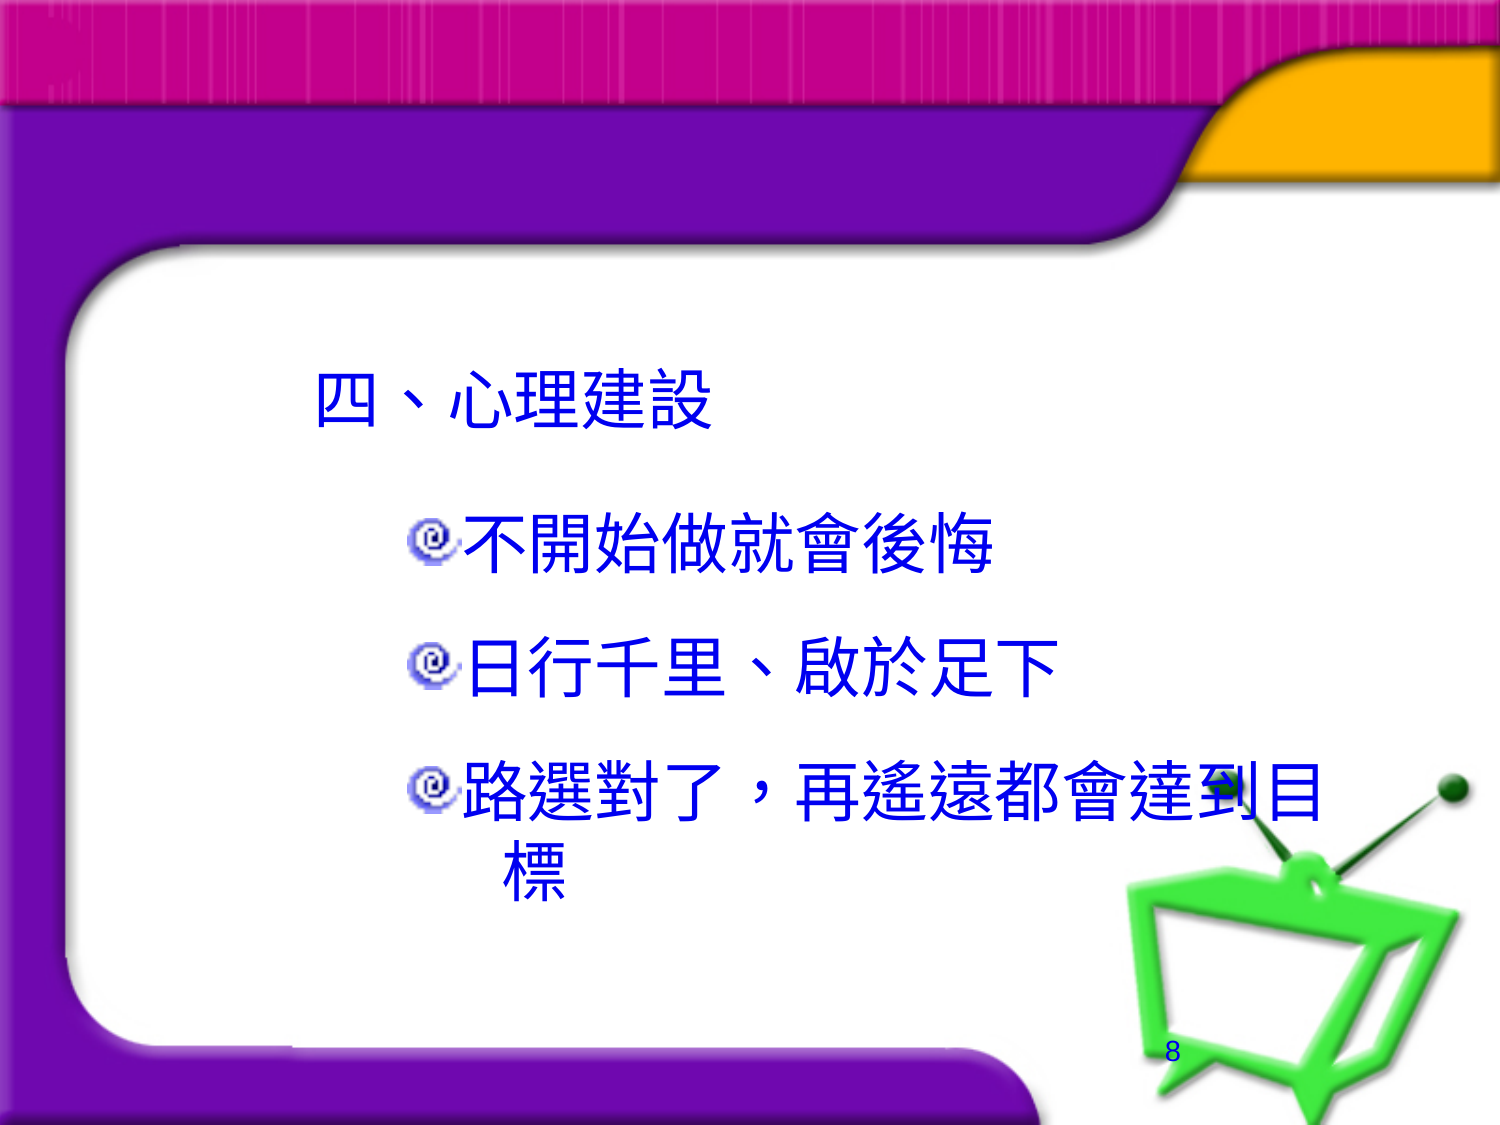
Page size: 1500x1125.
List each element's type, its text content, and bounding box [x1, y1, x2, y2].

text_box [1149, 1025, 1463, 1101]
list 四、心理建設 不開始做就會後悔 日行千里、啟於足下 路選對了，再遙遠都會達到目標 [242, 350, 1366, 962]
